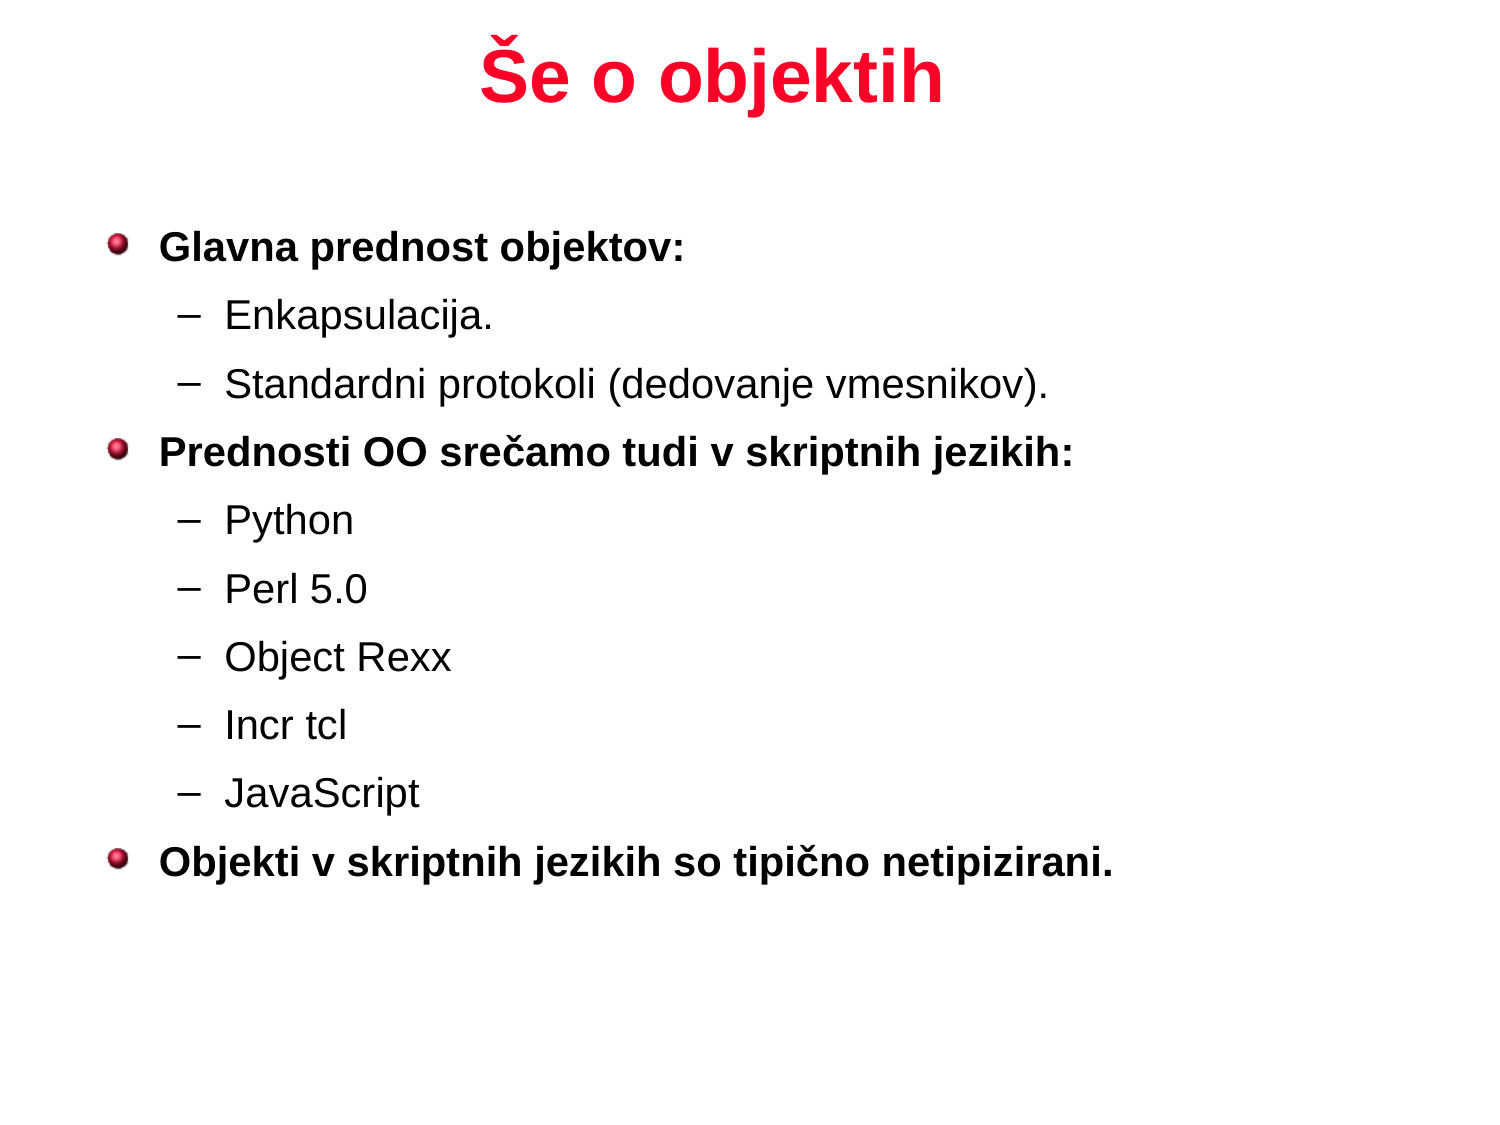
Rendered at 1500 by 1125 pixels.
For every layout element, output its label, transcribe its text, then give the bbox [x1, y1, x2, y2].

title Še o objektih [87, 6, 1338, 125]
list Glavna prednost objektov: Enkapsulacija. Standardni protokoli (dedovanje vmesnikov). Prednosti OO srečamo tudi v skriptnih jezikih: Python Perl 5.0 Object Rexx Incr tcl JavaScript Objekti v skriptnih jezikih so tipično netipizirani. [87, 212, 1351, 938]
